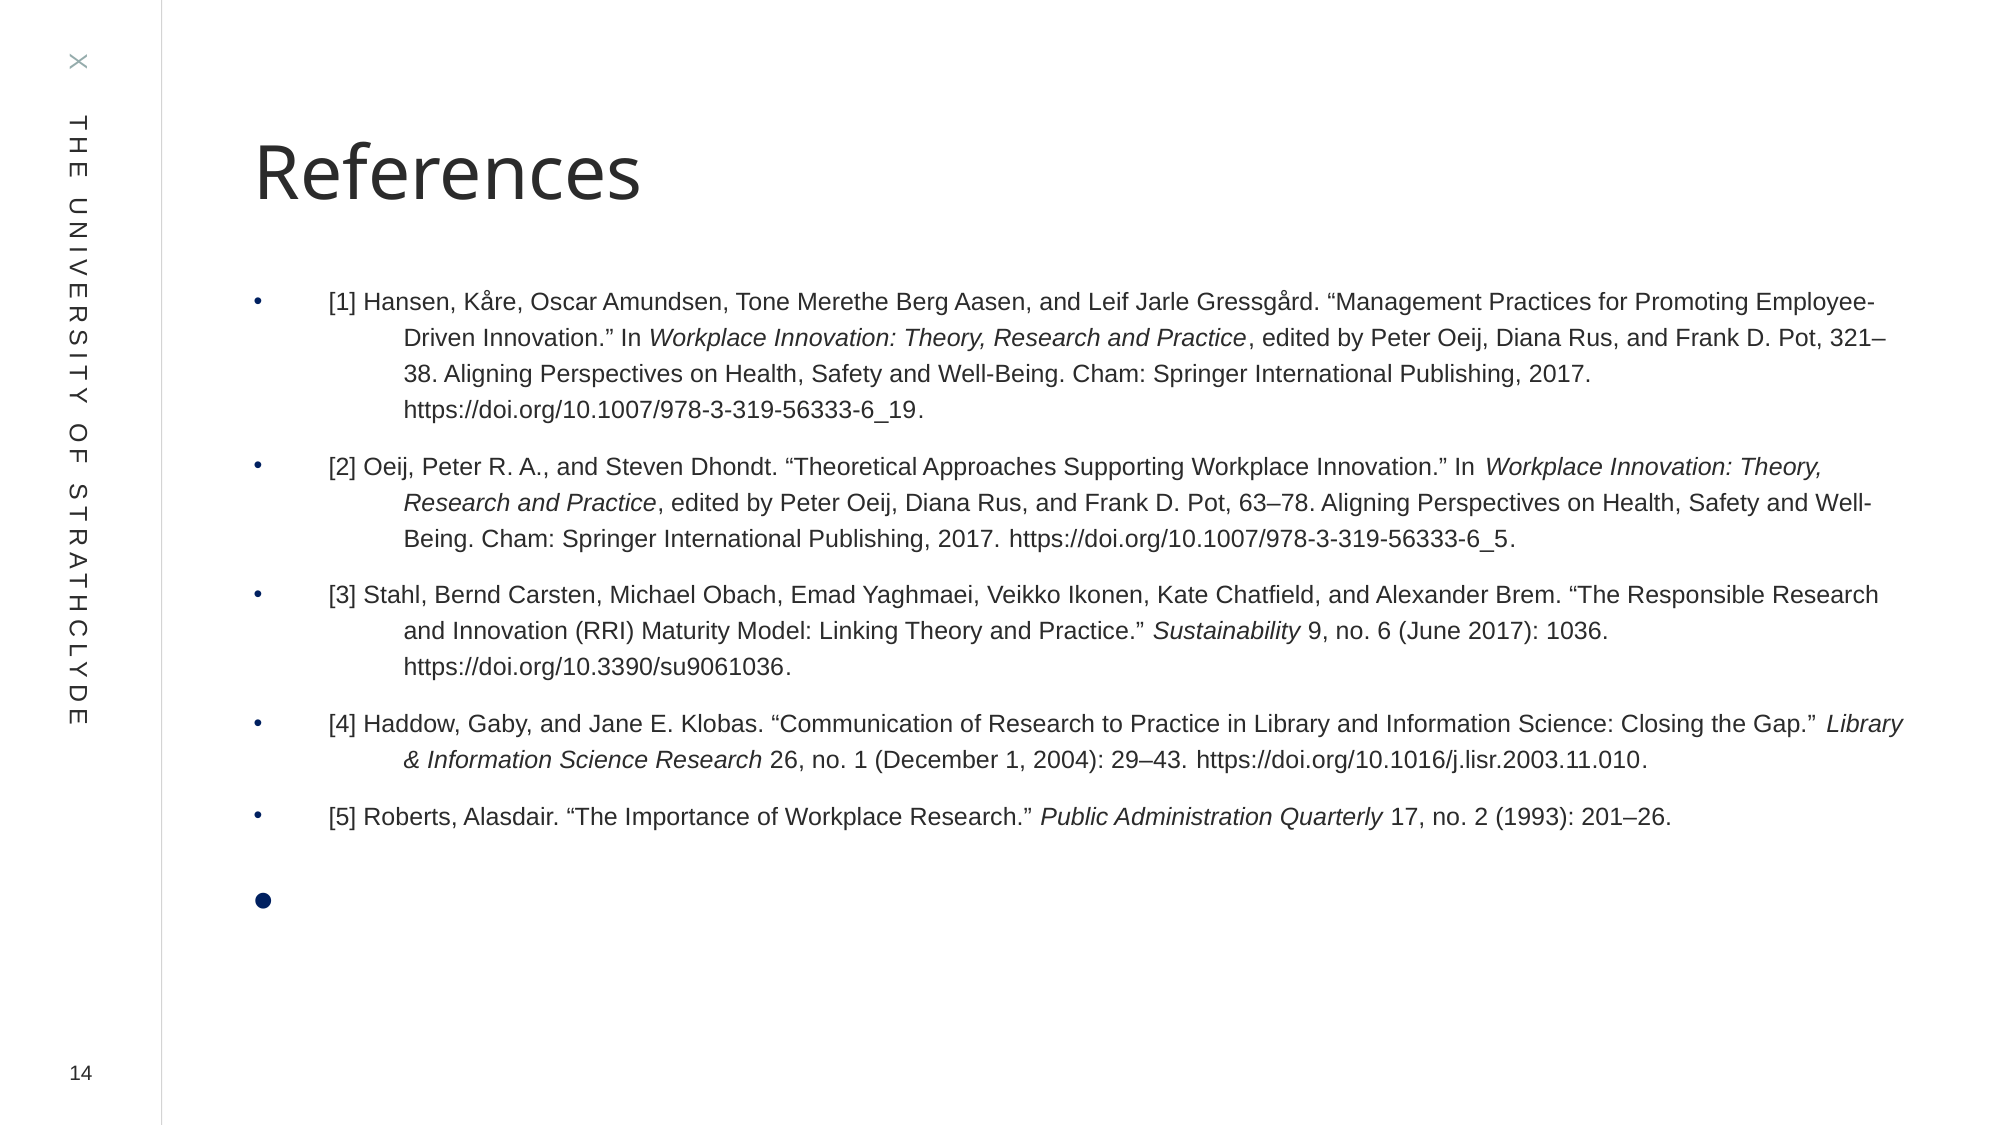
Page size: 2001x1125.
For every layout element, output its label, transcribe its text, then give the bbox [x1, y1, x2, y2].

title References [253, 110, 1907, 233]
text_box 14 [38, 1052, 123, 1091]
list [1] Hansen, Kåre, Oscar Amundsen, Tone Merethe Berg Aasen, and Leif Jarle Gressgård. “Management Practices for Promoting Employee-Driven Innovation.” In Workplace Innovation: Theory, Research and Practice, edited by Peter Oeij, Diana Rus, and Frank D. Pot, 321–38. Aligning Perspectives on Health, Safety and Well-Being. Cham: Springer International Publishing, 2017. https://doi.org/10.1007/978-3-319-56333-6_19. [2] Oeij, Peter R. A., and Steven Dhondt. “Theoretical Approaches Supporting Workplace Innovation.” In Workplace Innovation: Theory, Research and Practice, edited by Peter Oeij, Diana Rus, and Frank D. Pot, 63–78. Aligning Perspectives on Health, Safety and Well-Being. Cham: Springer International Publishing, 2017. https://doi.org/10.1007/978-3-319-56333-6_5. [3] Stahl, Bernd Carsten, Michael Obach, Emad Yaghmaei, Veikko Ikonen, Kate Chatfield, and Alexander Brem. “The Responsible Research and Innovation (RRI) Maturity Model: Linking Theory and Practice.” Sustainability 9, no. 6 (June 2017): 1036. https://doi.org/10.3390/su9061036. [4] Haddow, Gaby, and Jane E. Klobas. “Communication of Research to Practice in Library and Information Science: Closing the Gap.” Library & Information Science Research 26, no. 1 (December 1, 2004): 29–43. https://doi.org/10.1016/j.lisr.2003.11.010. [5] Roberts, Alasdair. “The Importance of Workplace Research.” Public Administration Quarterly 17, no. 2 (1993): 201–26. [253, 272, 1907, 1053]
